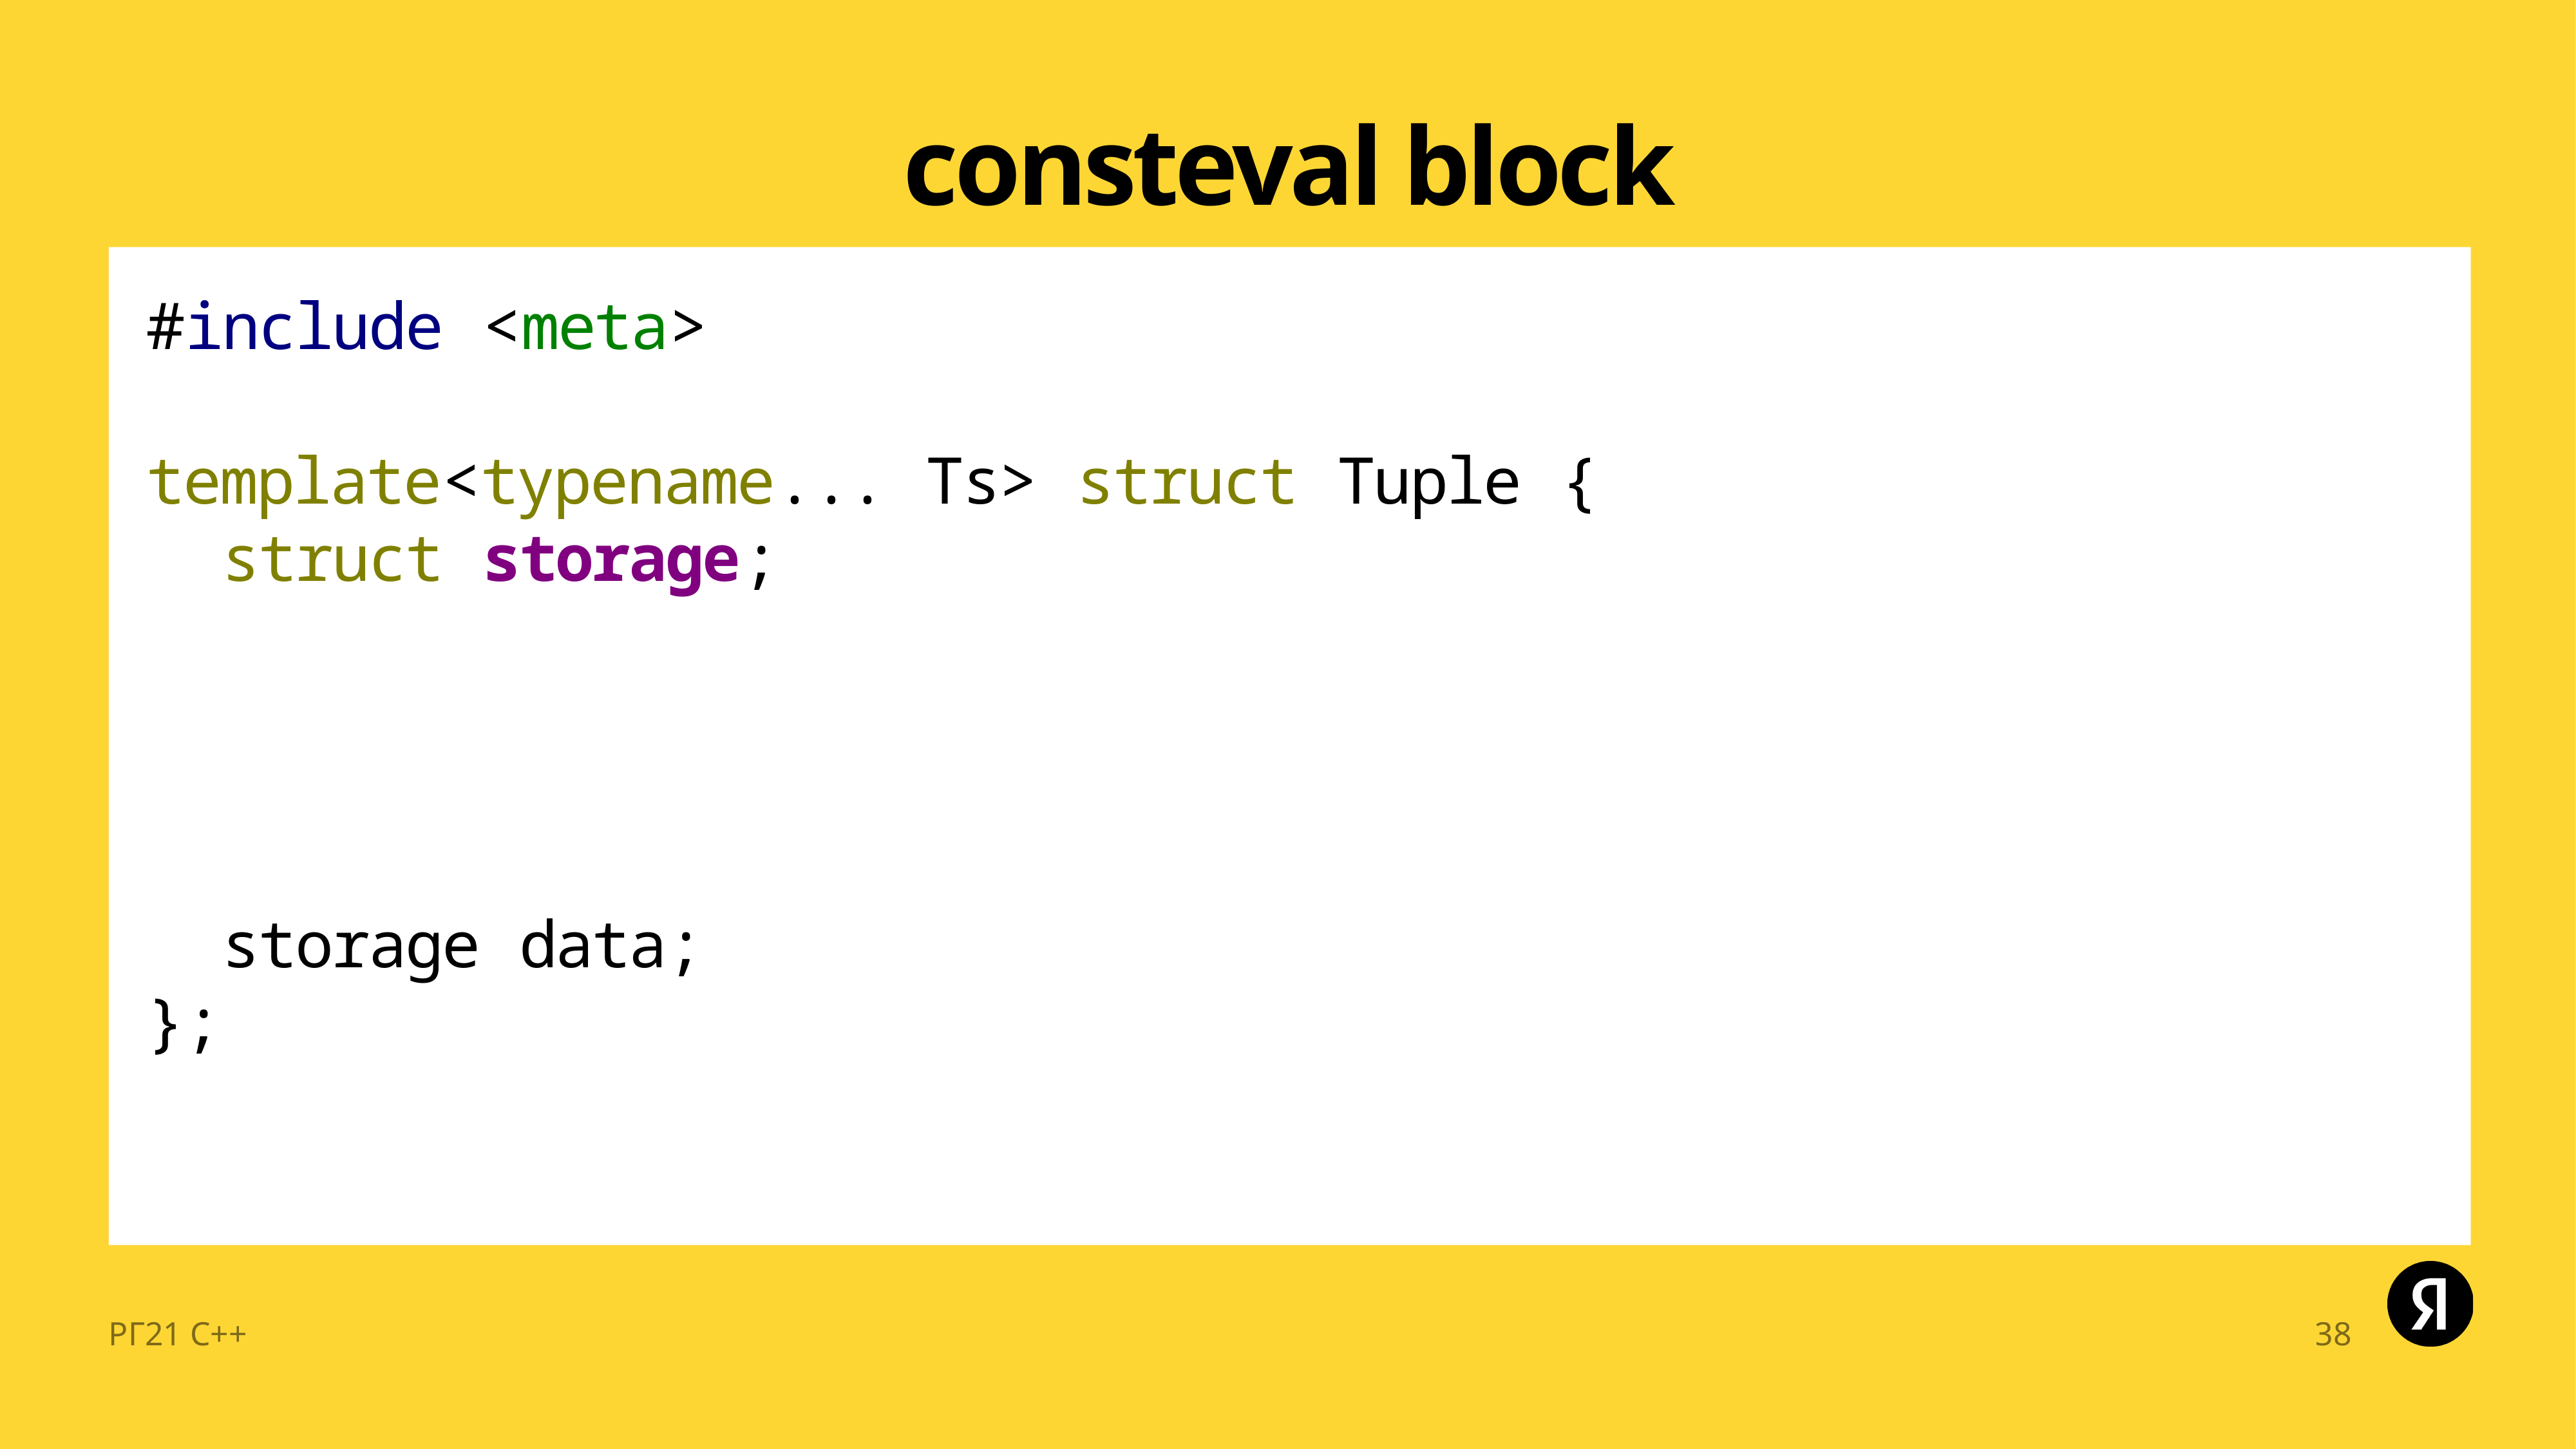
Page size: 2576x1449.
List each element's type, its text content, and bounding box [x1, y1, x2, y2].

title consteval block [106, 101, 2473, 228]
picture [2387, 1261, 2474, 1347]
list #include <meta> template<typename... Ts> struct Tuple { struct storage; storage data; }; [108, 247, 2471, 1245]
